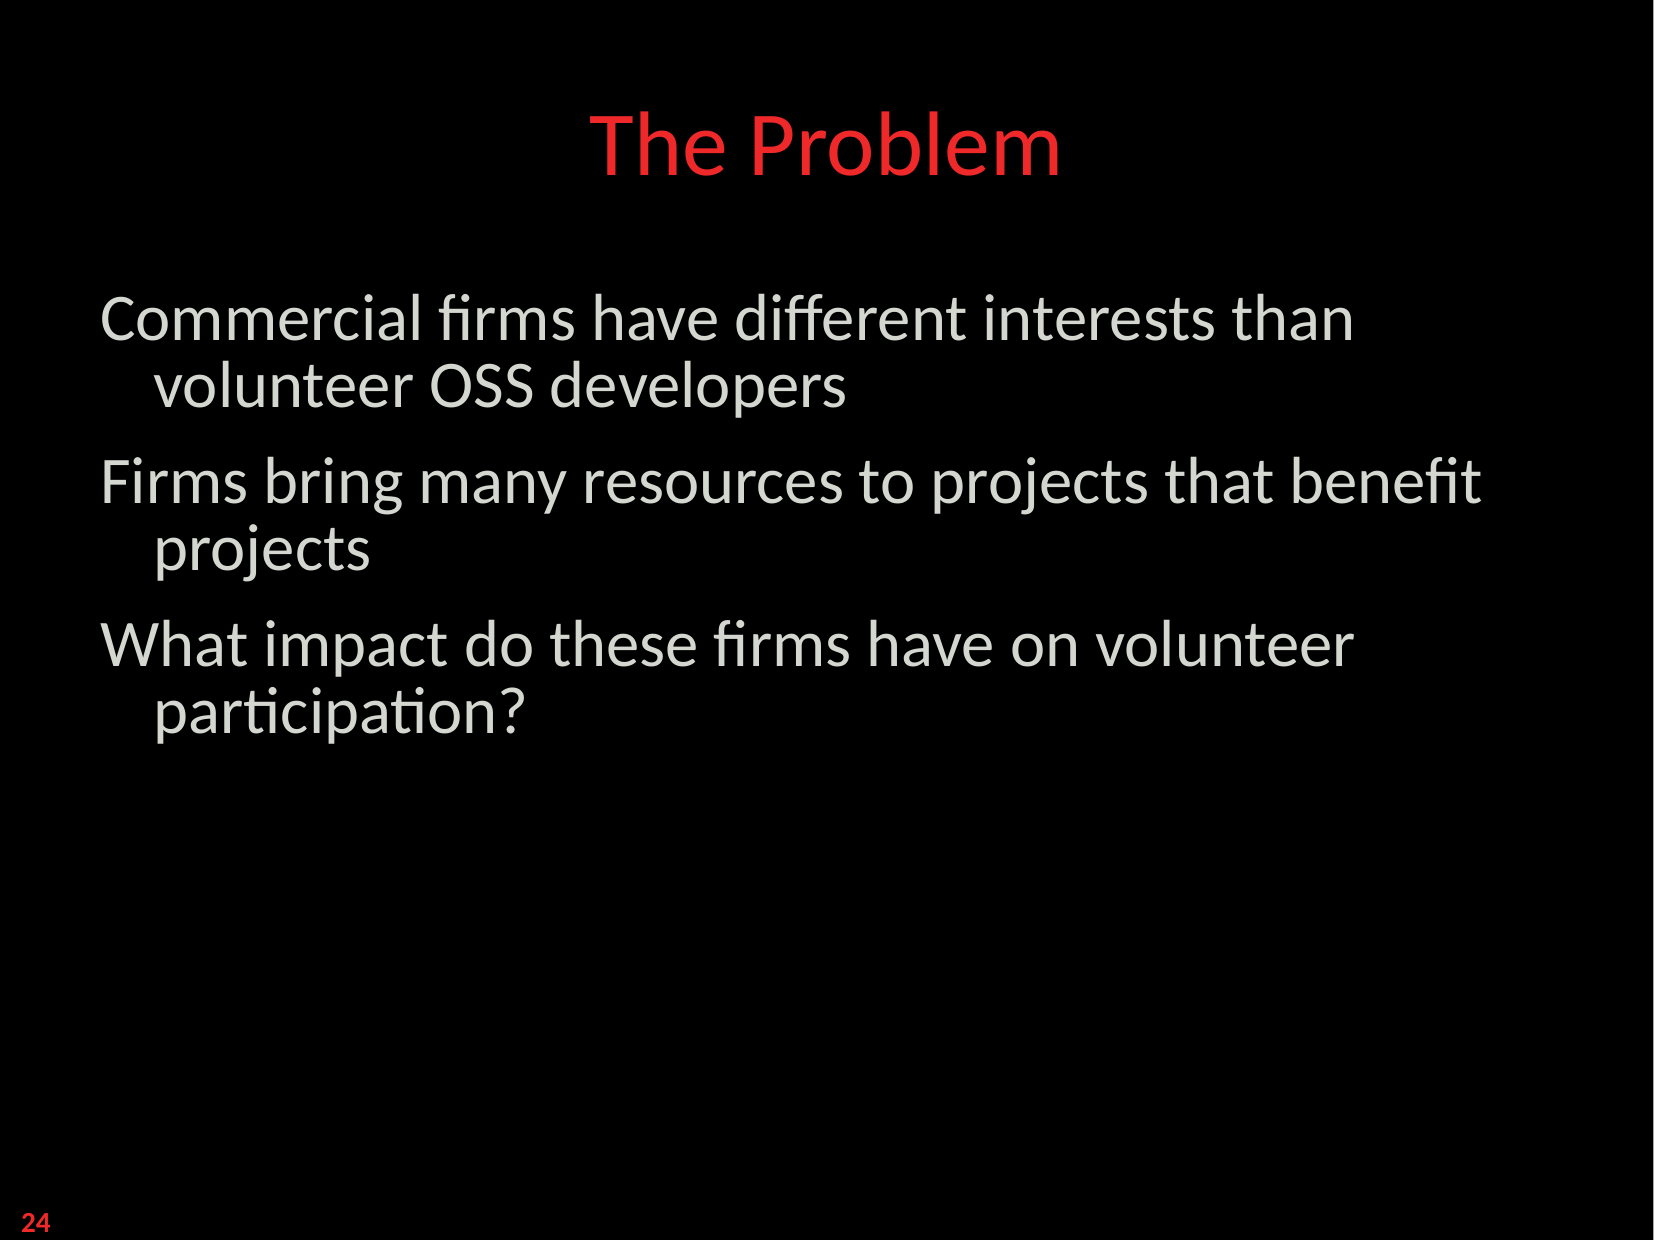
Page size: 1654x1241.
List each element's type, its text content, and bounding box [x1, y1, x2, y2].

list Commercial firms have different interests than volunteer OSS developers Firms bring many resources to projects that benefit projects What impact do these firms have on volunteer participation? [82, 290, 1571, 1094]
title The Problem [82, 56, 1571, 250]
